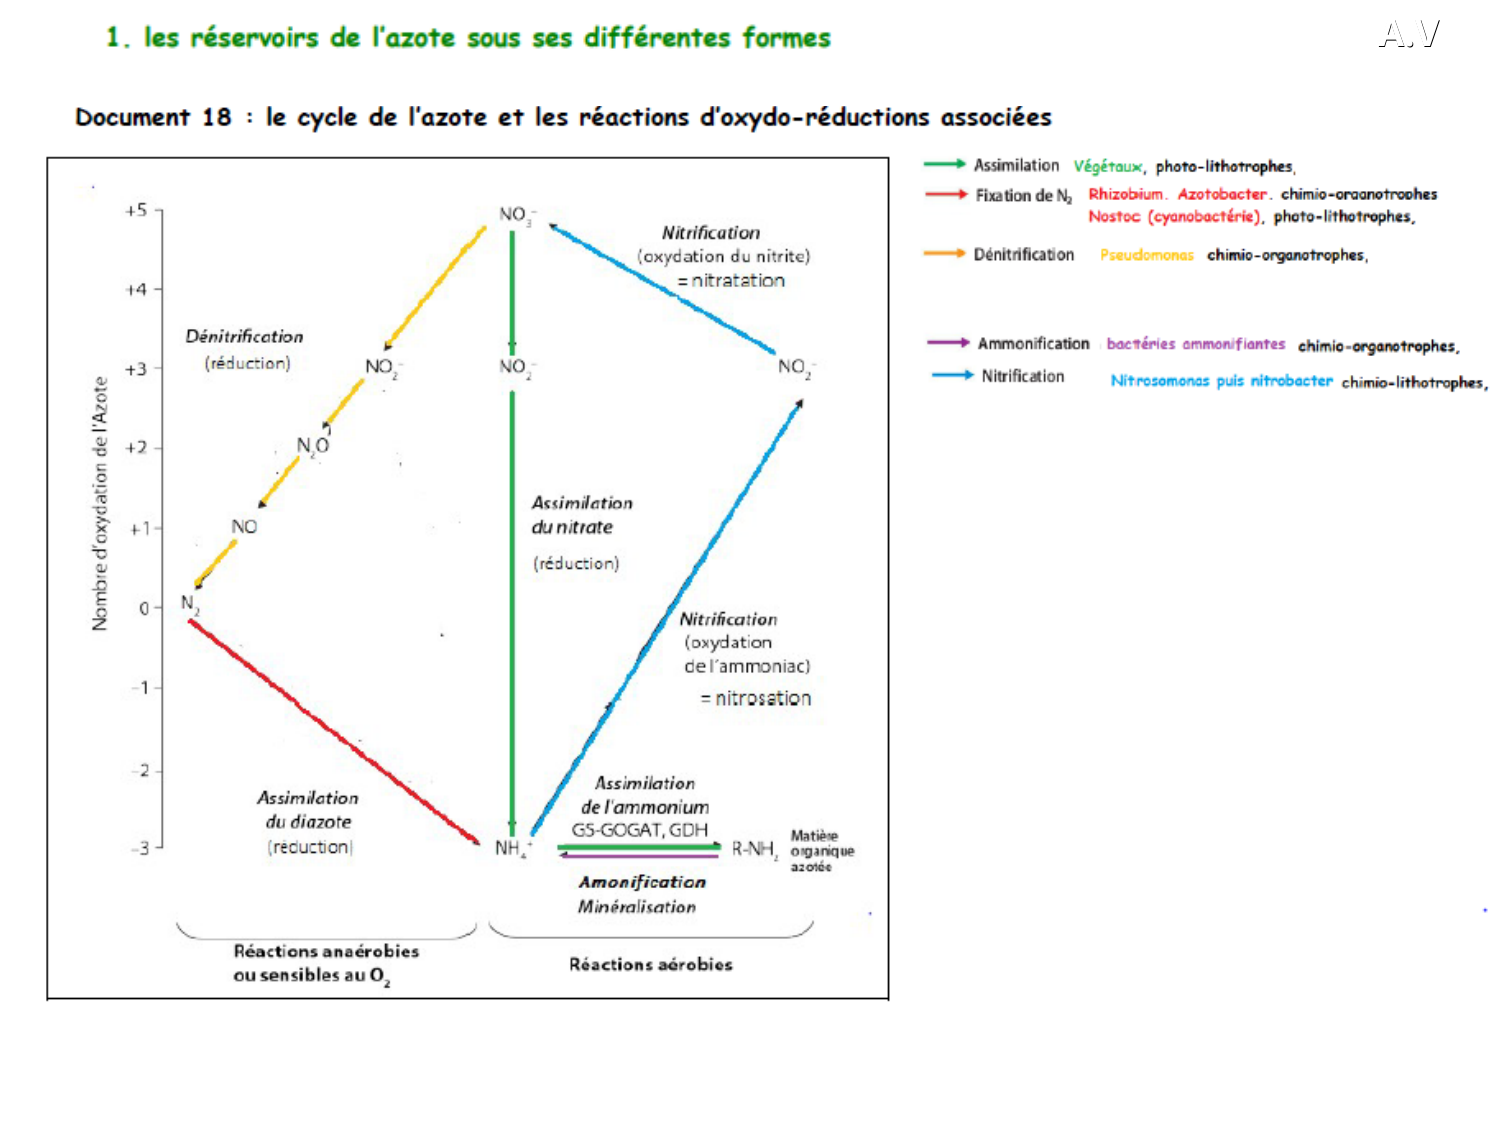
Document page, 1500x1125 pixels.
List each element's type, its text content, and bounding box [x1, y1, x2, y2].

text_box A.V [1363, 1, 1488, 63]
picture [27, 106, 1500, 1021]
picture [0, 11, 1477, 71]
